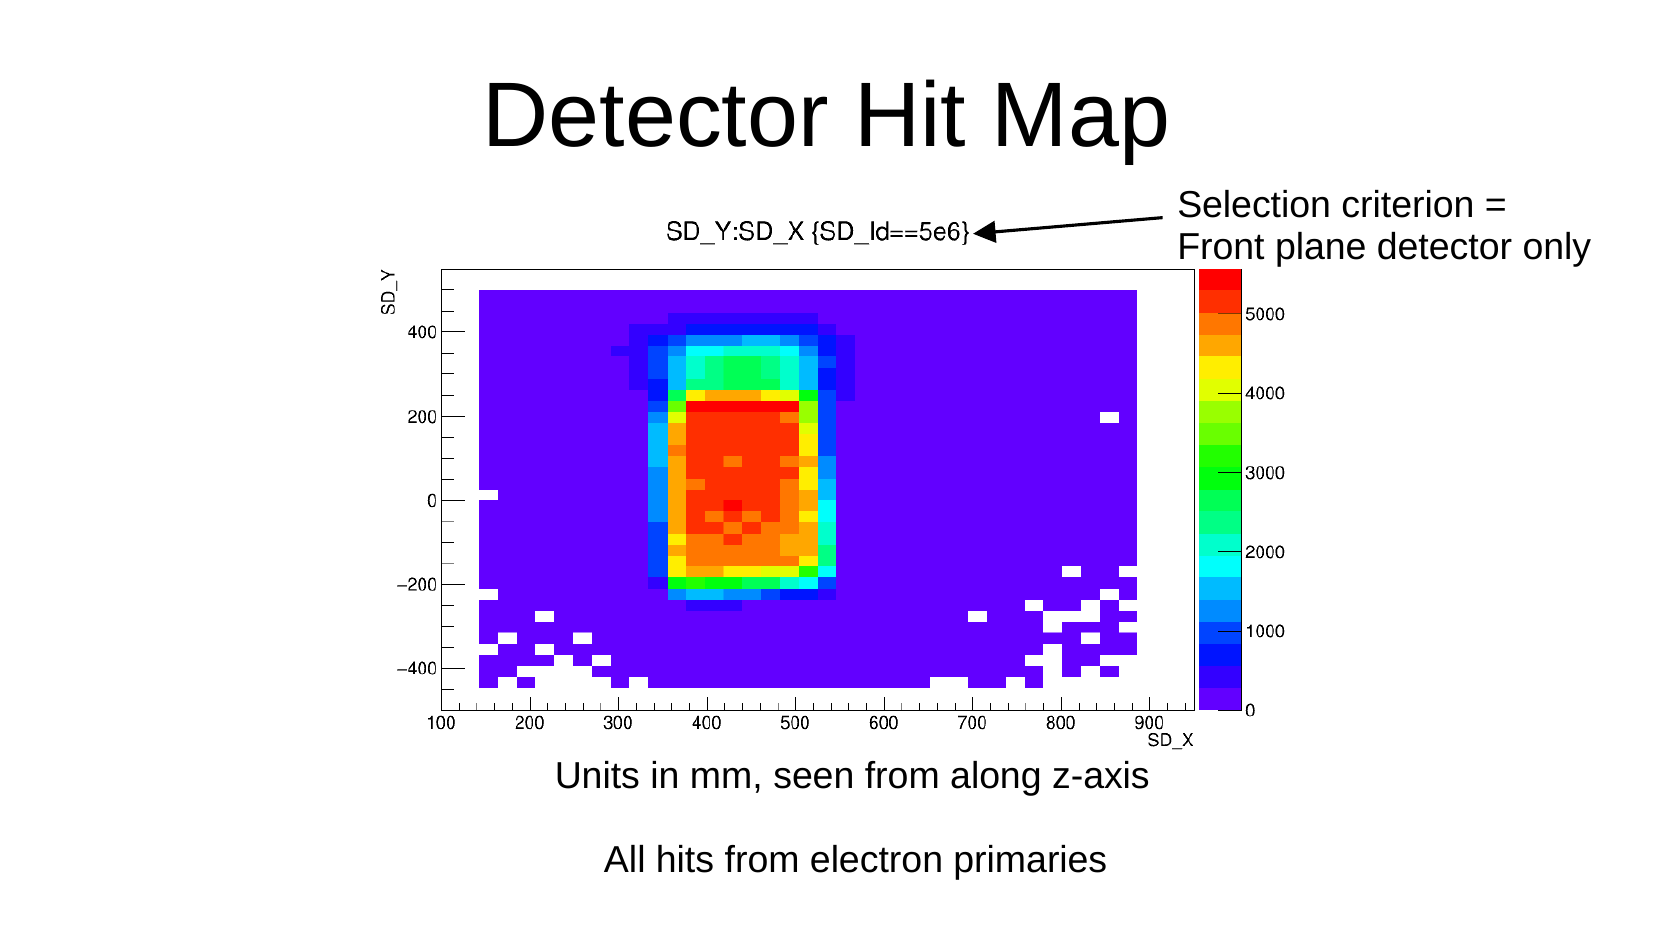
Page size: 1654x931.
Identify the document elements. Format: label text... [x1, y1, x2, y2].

picture [367, 217, 1286, 758]
text_box Selection criterion = Front plane detector only [1162, 176, 1607, 276]
text_box Units in mm, seen from along z-axis All hits from electron primaries [540, 746, 1172, 888]
title Detector Hit Map [82, 37, 1571, 193]
